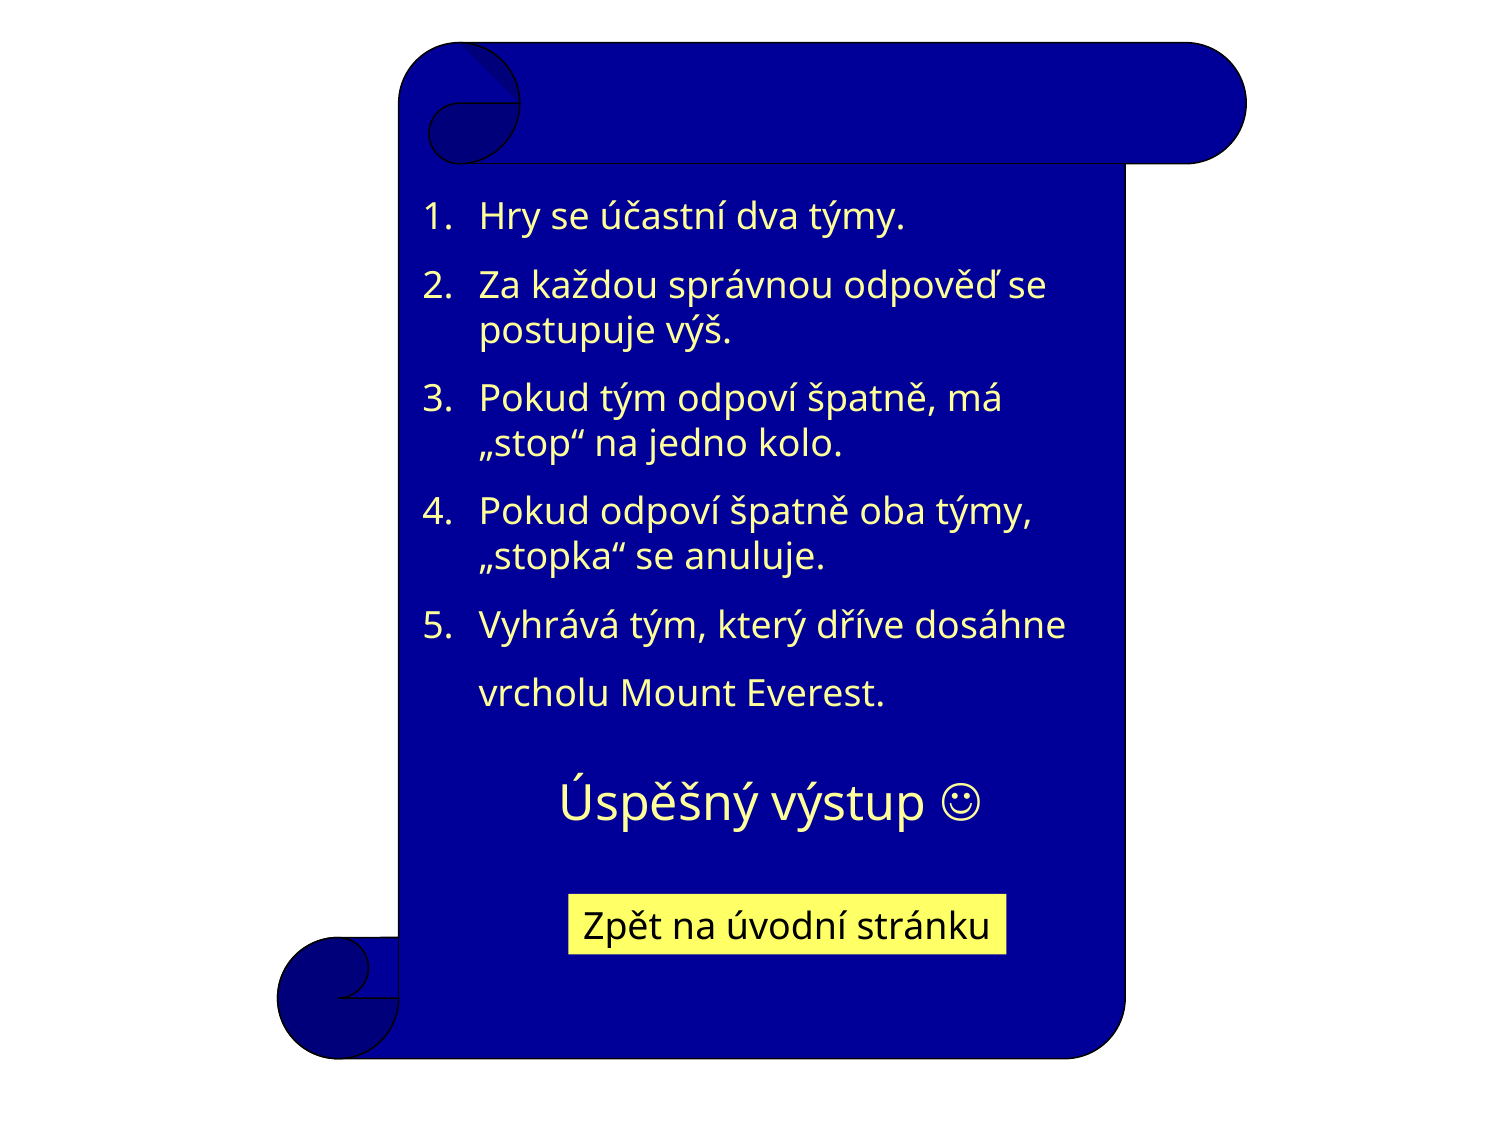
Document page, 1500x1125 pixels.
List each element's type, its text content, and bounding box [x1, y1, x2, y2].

text_box Hry se účastní dva týmy. Za každou správnou odpověď se postupuje výš. Pokud tým odpoví špatně, má „stop“ na jedno kolo. Pokud odpoví špatně oba týmy, „stopka“ se anuluje. Vyhrává tým, který dříve dosáhne vrcholu Mount Everest. [407, 184, 1117, 722]
text_box Úspěšný výstup  [544, 763, 997, 839]
text_box Zpět na úvodní stránku [568, 893, 1007, 955]
text_box [277, 42, 1247, 1059]
